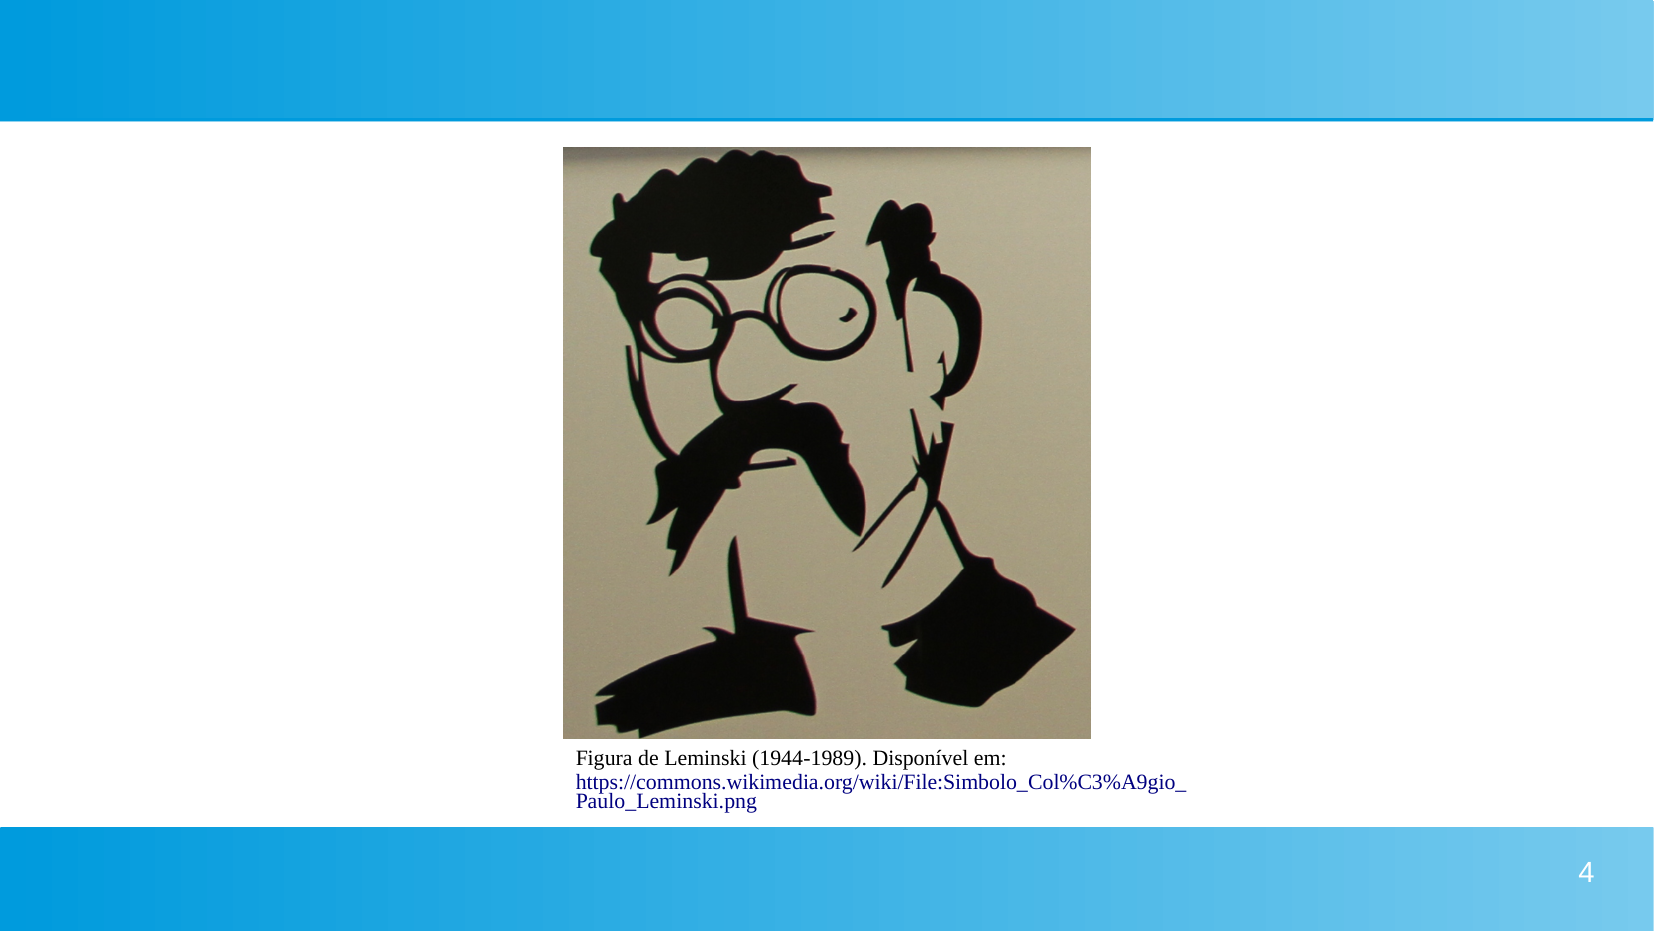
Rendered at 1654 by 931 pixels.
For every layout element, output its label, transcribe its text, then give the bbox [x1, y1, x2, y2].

picture [563, 147, 1091, 738]
text_box Figura de Leminski (1944-1989). Disponível em: https://commons.wikimedia.org/wiki/File:Simbolo_Col%C3%A9gio_Paulo_Leminski.png [561, 738, 1211, 826]
